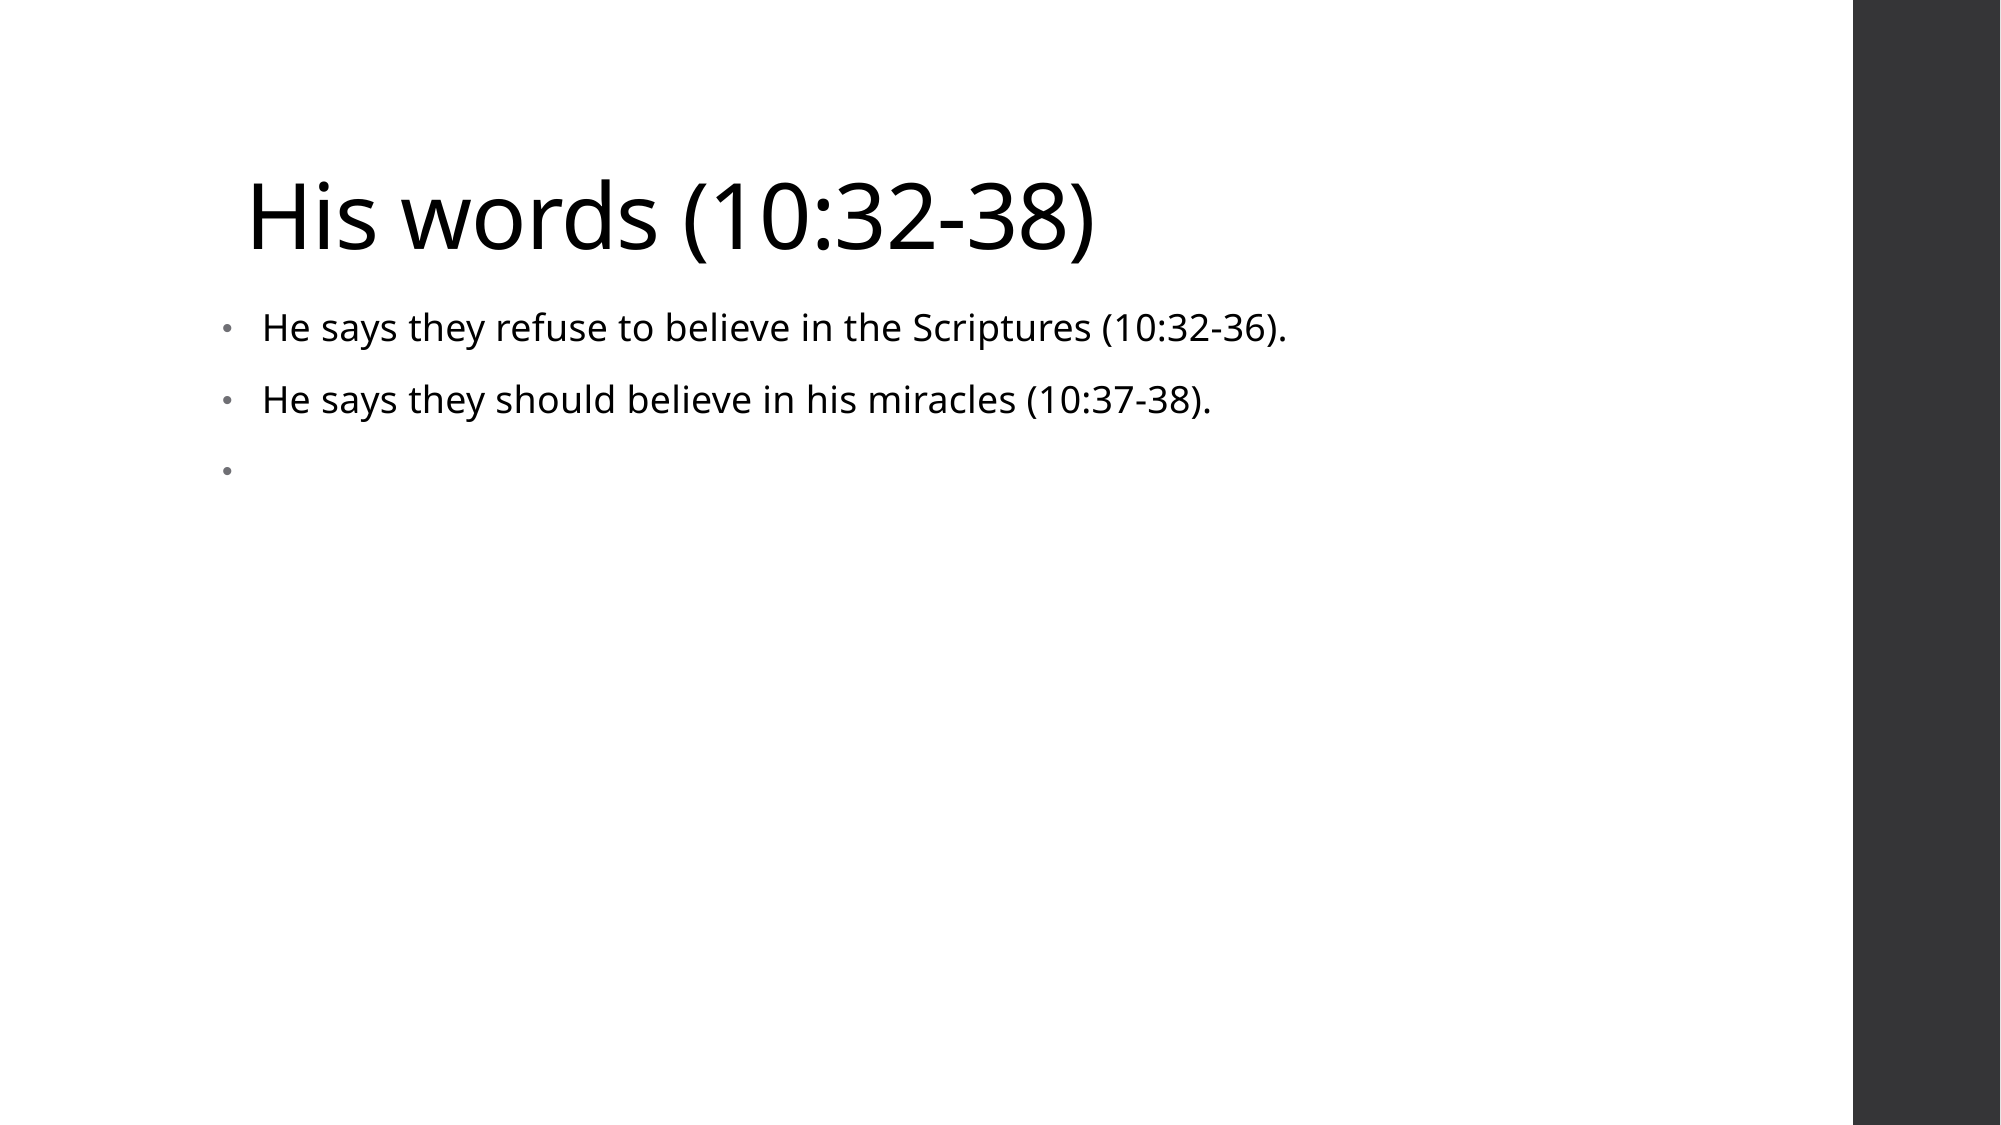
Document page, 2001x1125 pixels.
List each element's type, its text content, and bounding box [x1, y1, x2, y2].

list He says they refuse to believe in the Scriptures (10:32-36). He says they should believe in his miracles (10:37-38). [206, 299, 1617, 1014]
title His words (10:32-38) [206, 60, 1797, 278]
